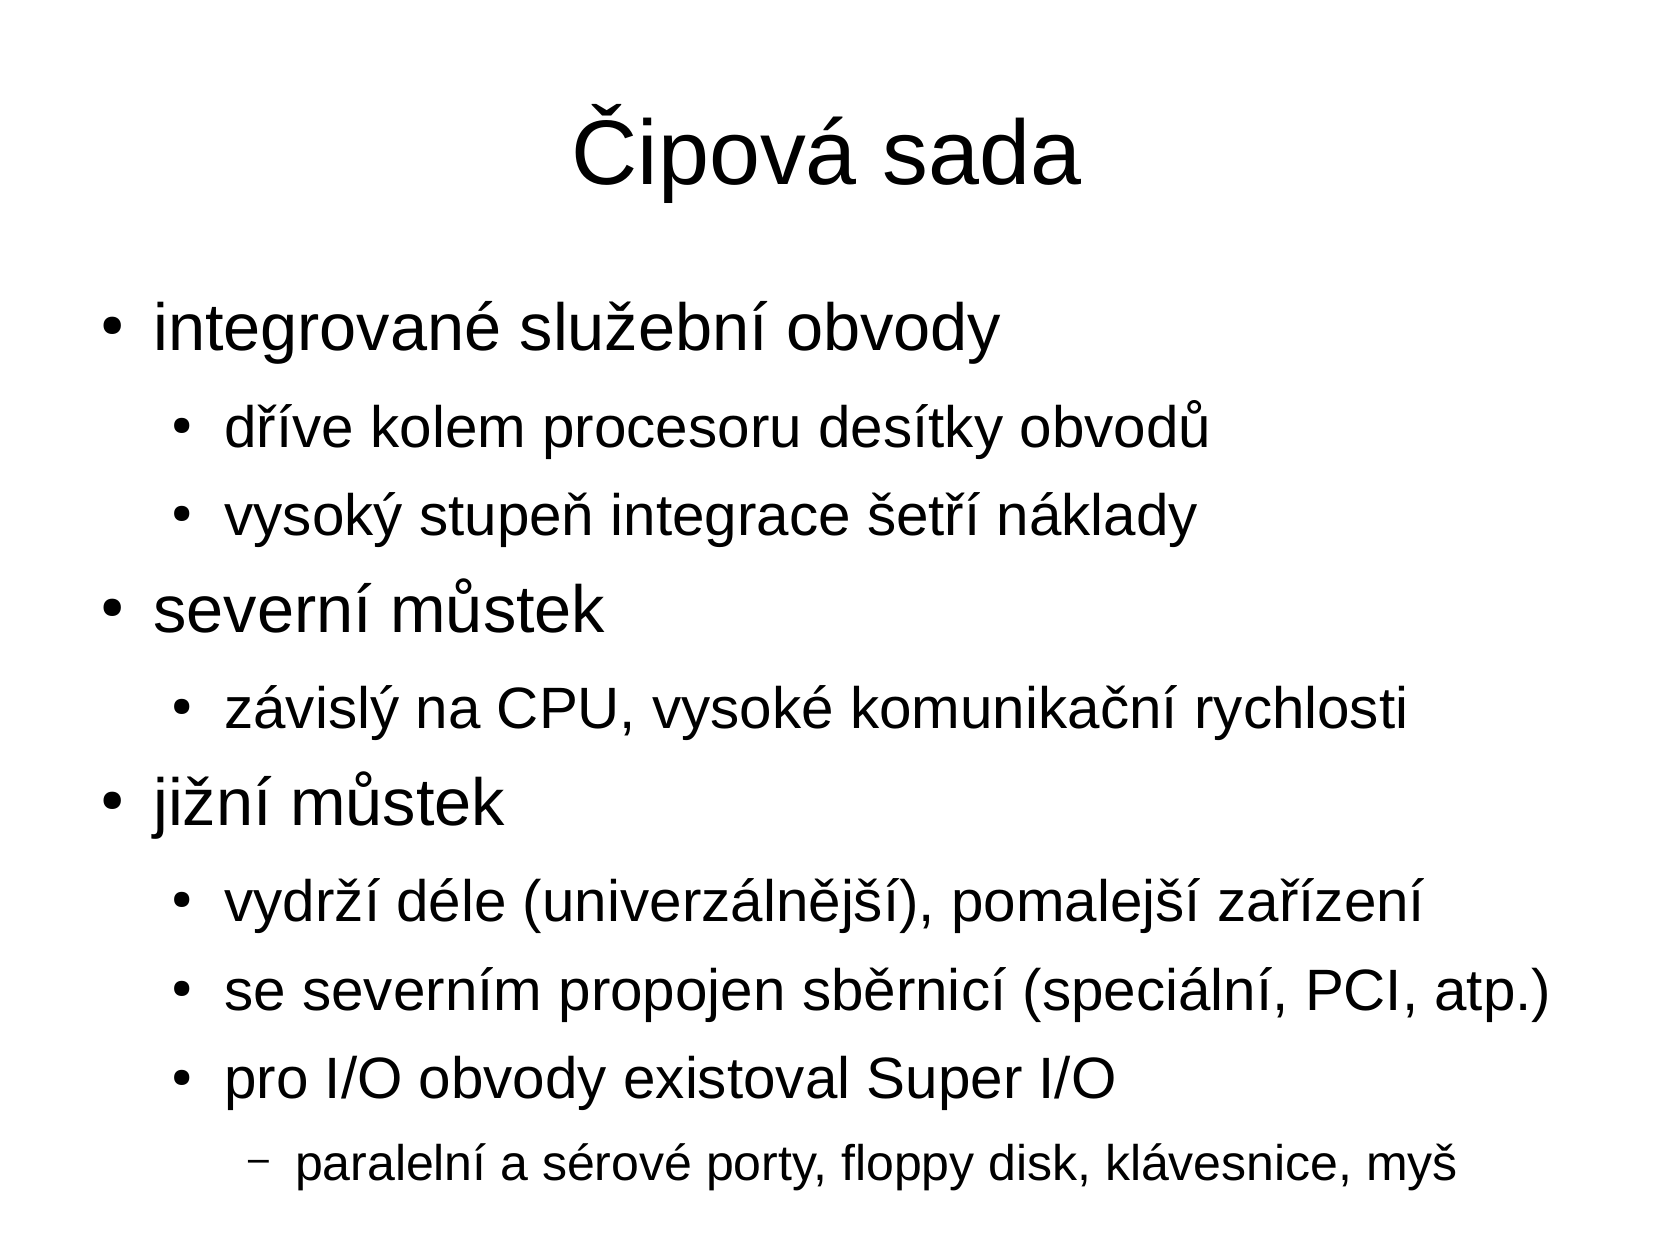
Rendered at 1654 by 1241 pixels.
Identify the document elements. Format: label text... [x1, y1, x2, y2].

title Čipová sada [82, 56, 1571, 250]
list integrované služební obvody dříve kolem procesoru desítky obvodů vysoký stupeň integrace šetří náklady severní můstek závislý na CPU, vysoké komunikační rychlosti jižní můstek vydrží déle (univerzálnější), pomalejší zařízení se severním propojen sběrnicí (speciální, PCI, atp.) pro I/O obvody existoval Super I/O paralelní a sérové porty, floppy disk, klávesnice, myš [82, 290, 1571, 1191]
